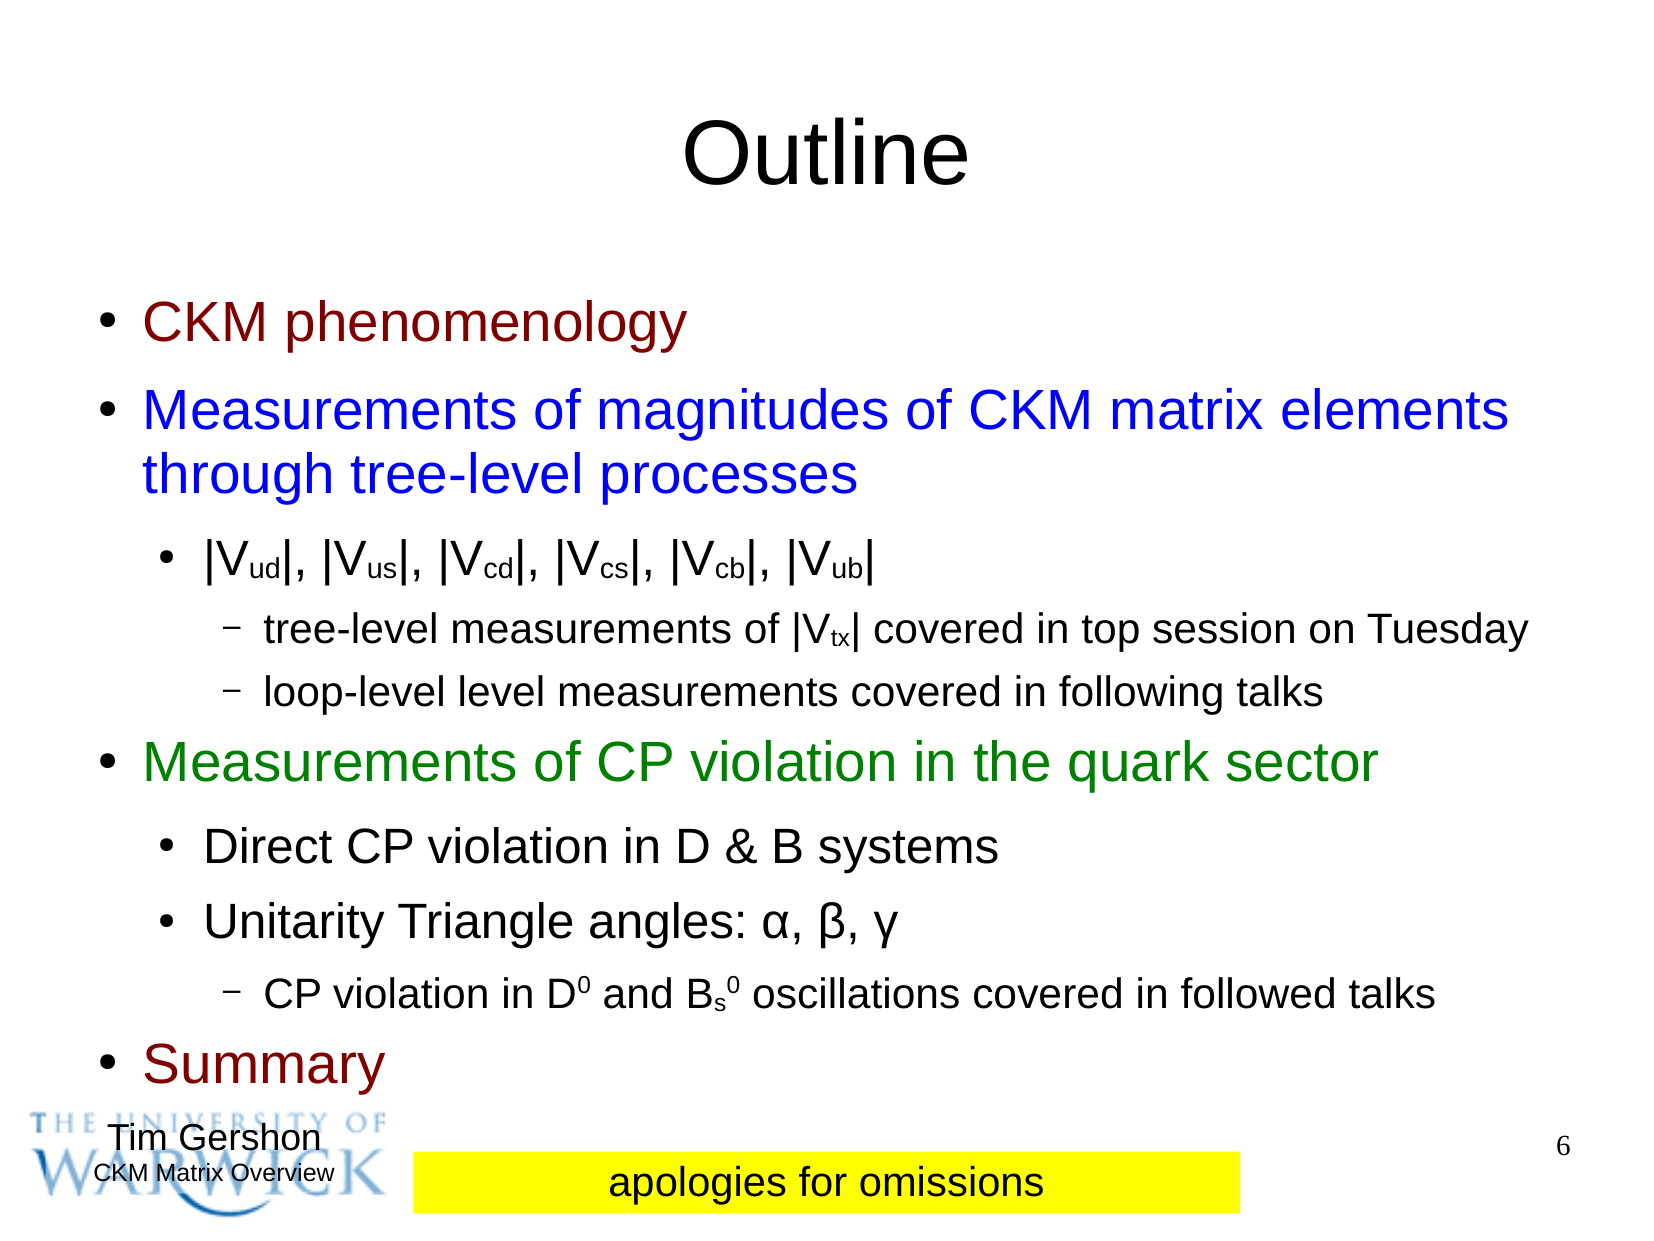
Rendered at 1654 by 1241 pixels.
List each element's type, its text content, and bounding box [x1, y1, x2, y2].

text_box Tim Gershon CKM Matrix Overview [45, 1108, 384, 1194]
title Outline [82, 49, 1571, 257]
list CKM phenomenology Measurements of magnitudes of CKM matrix elements through tree-level processes |Vud|, |Vus|, |Vcd|, |Vcs|, |Vcb|, |Vub| tree-level measurements of |Vtx| covered in top session on Tuesday loop-level level measurements covered in following talks Measurements of CP violation in the quark sector Direct CP violation in D & B systems Unitarity Triangle angles: α, β, γ CP violation in D0 and Bs0 oscillations covered in followed talks Summary [82, 290, 1571, 1109]
text_box apologies for omissions [413, 1151, 1241, 1213]
picture [19, 1106, 406, 1232]
